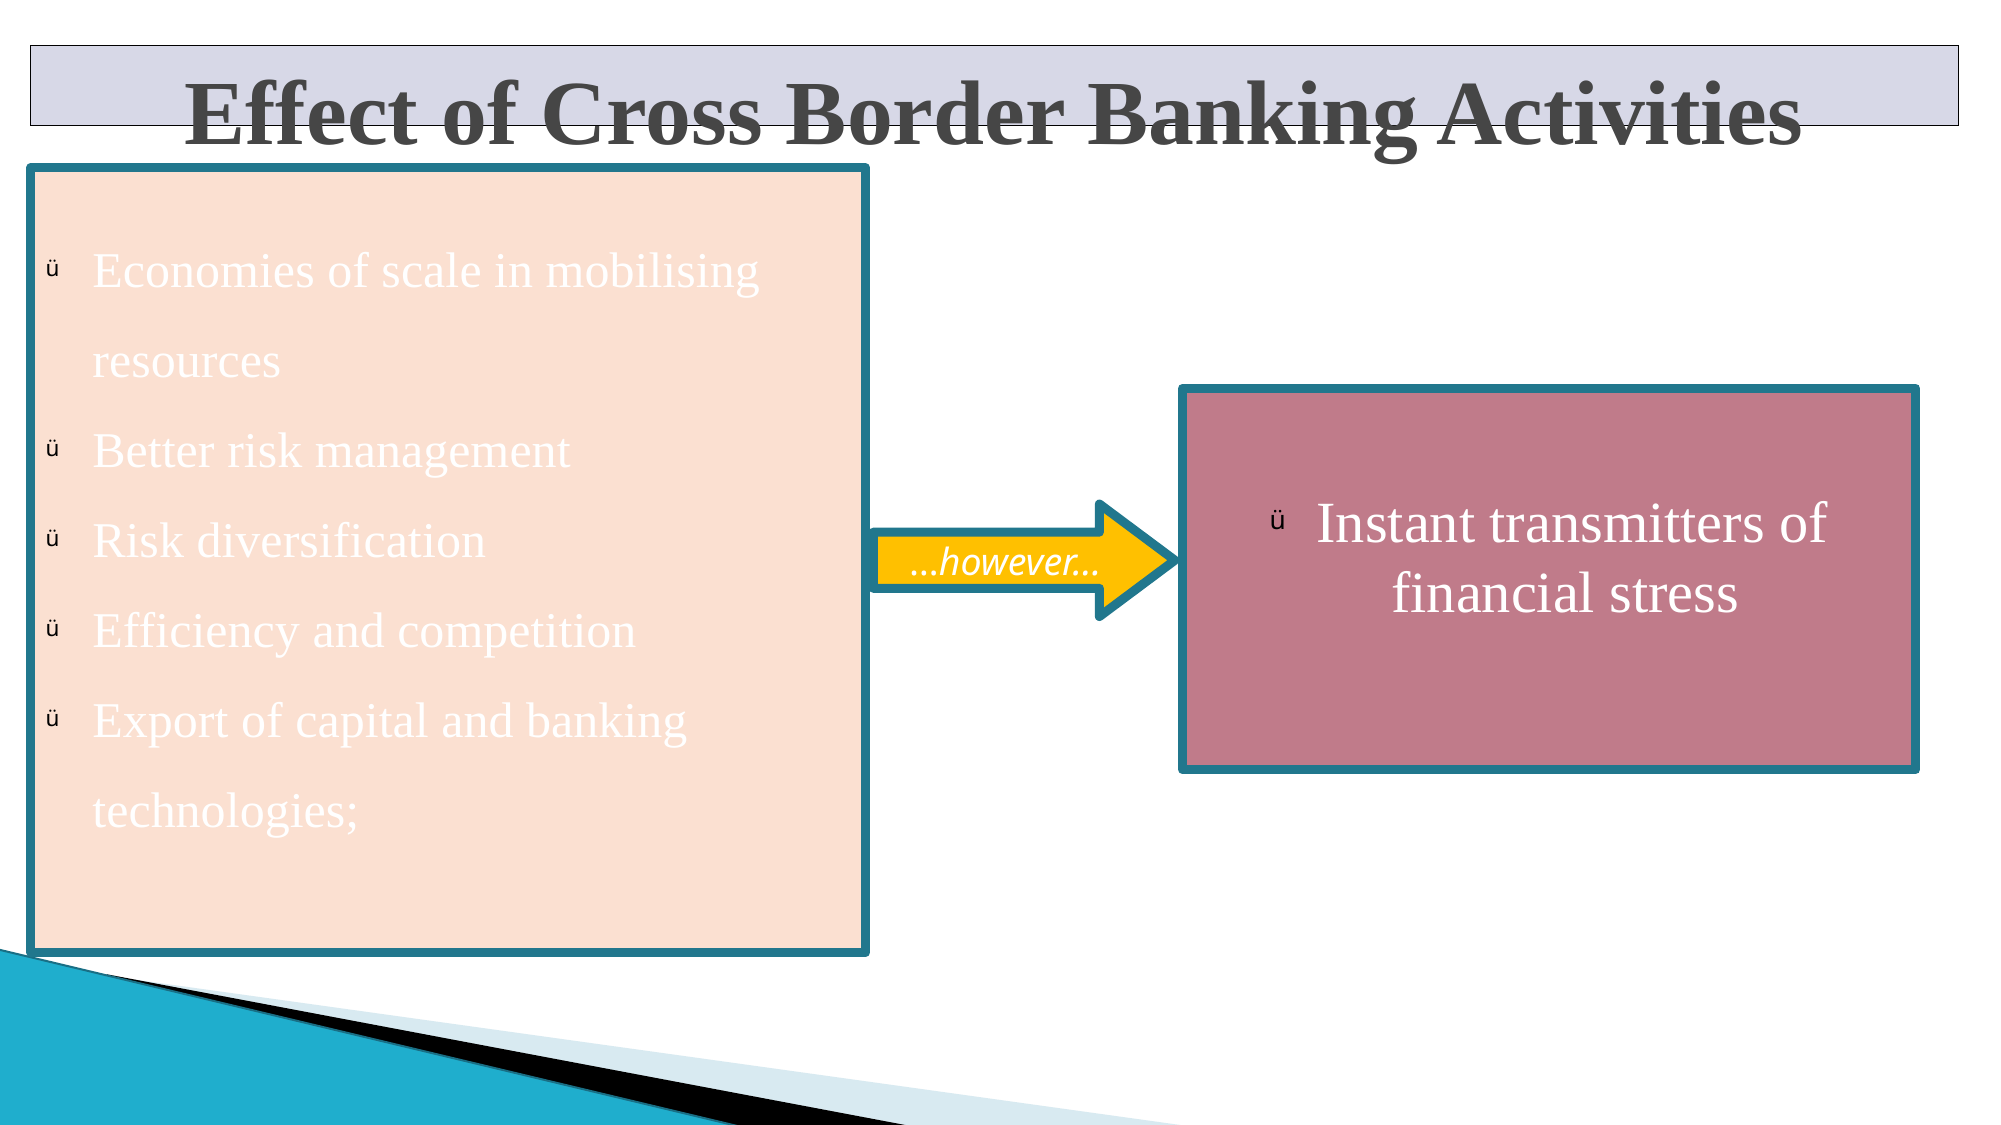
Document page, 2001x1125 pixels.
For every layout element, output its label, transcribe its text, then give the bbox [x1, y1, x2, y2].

text_box Instant transmitters of financial stress [1182, 388, 1916, 770]
title Effect of Cross Border Banking Activities [30, 45, 1959, 126]
text_box Economies of scale in mobilising resources Better risk management Risk diversification Efficiency and competition Export of capital and banking technologies; [30, 167, 866, 953]
text_box …however… [873, 504, 1175, 617]
